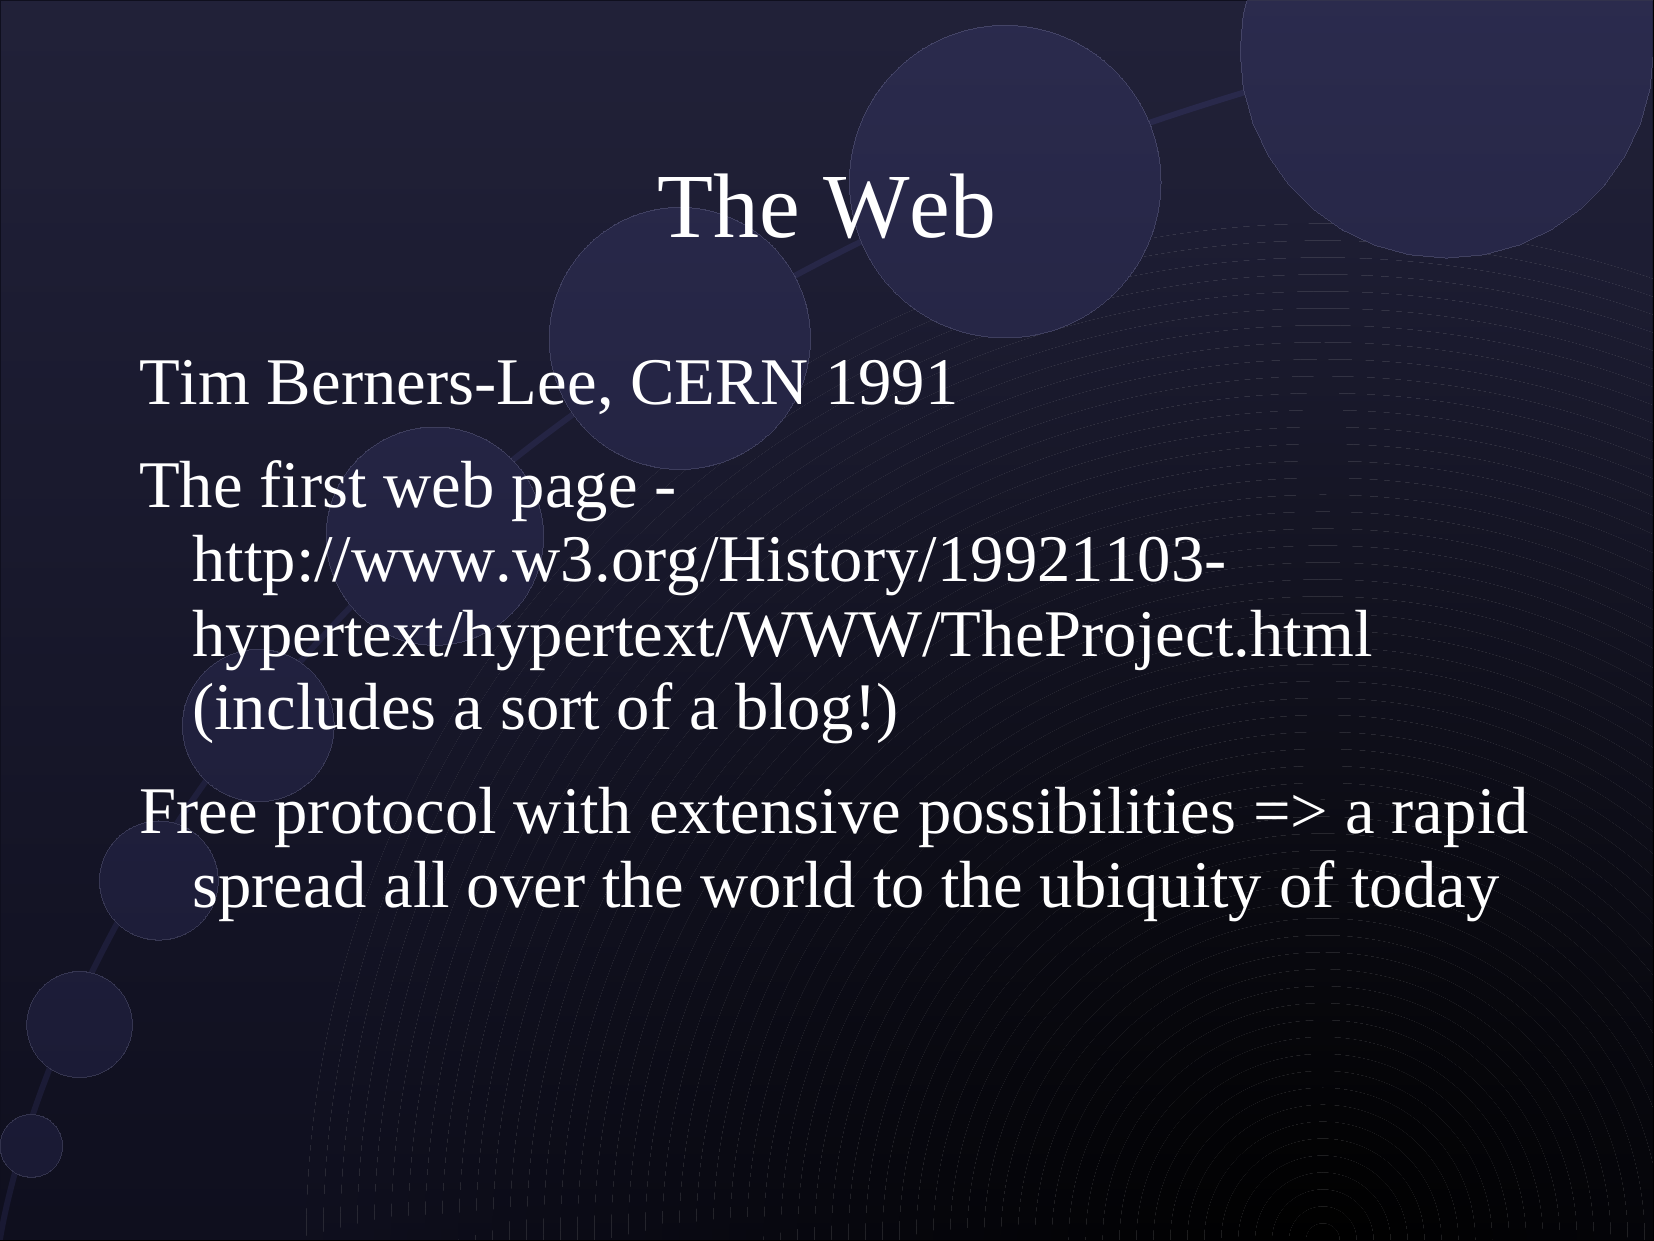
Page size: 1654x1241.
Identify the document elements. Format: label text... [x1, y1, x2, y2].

list Tim Berners-Lee, CERN 1991 The first web page - http://www.w3.org/History/19921103-hypertext/hypertext/WWW/TheProject.html (includes a sort of a blog!) Free protocol with extensive possibilities => a rapid spread all over the world to the ubiquity of today [121, 344, 1534, 1127]
title The Web [121, 102, 1534, 311]
